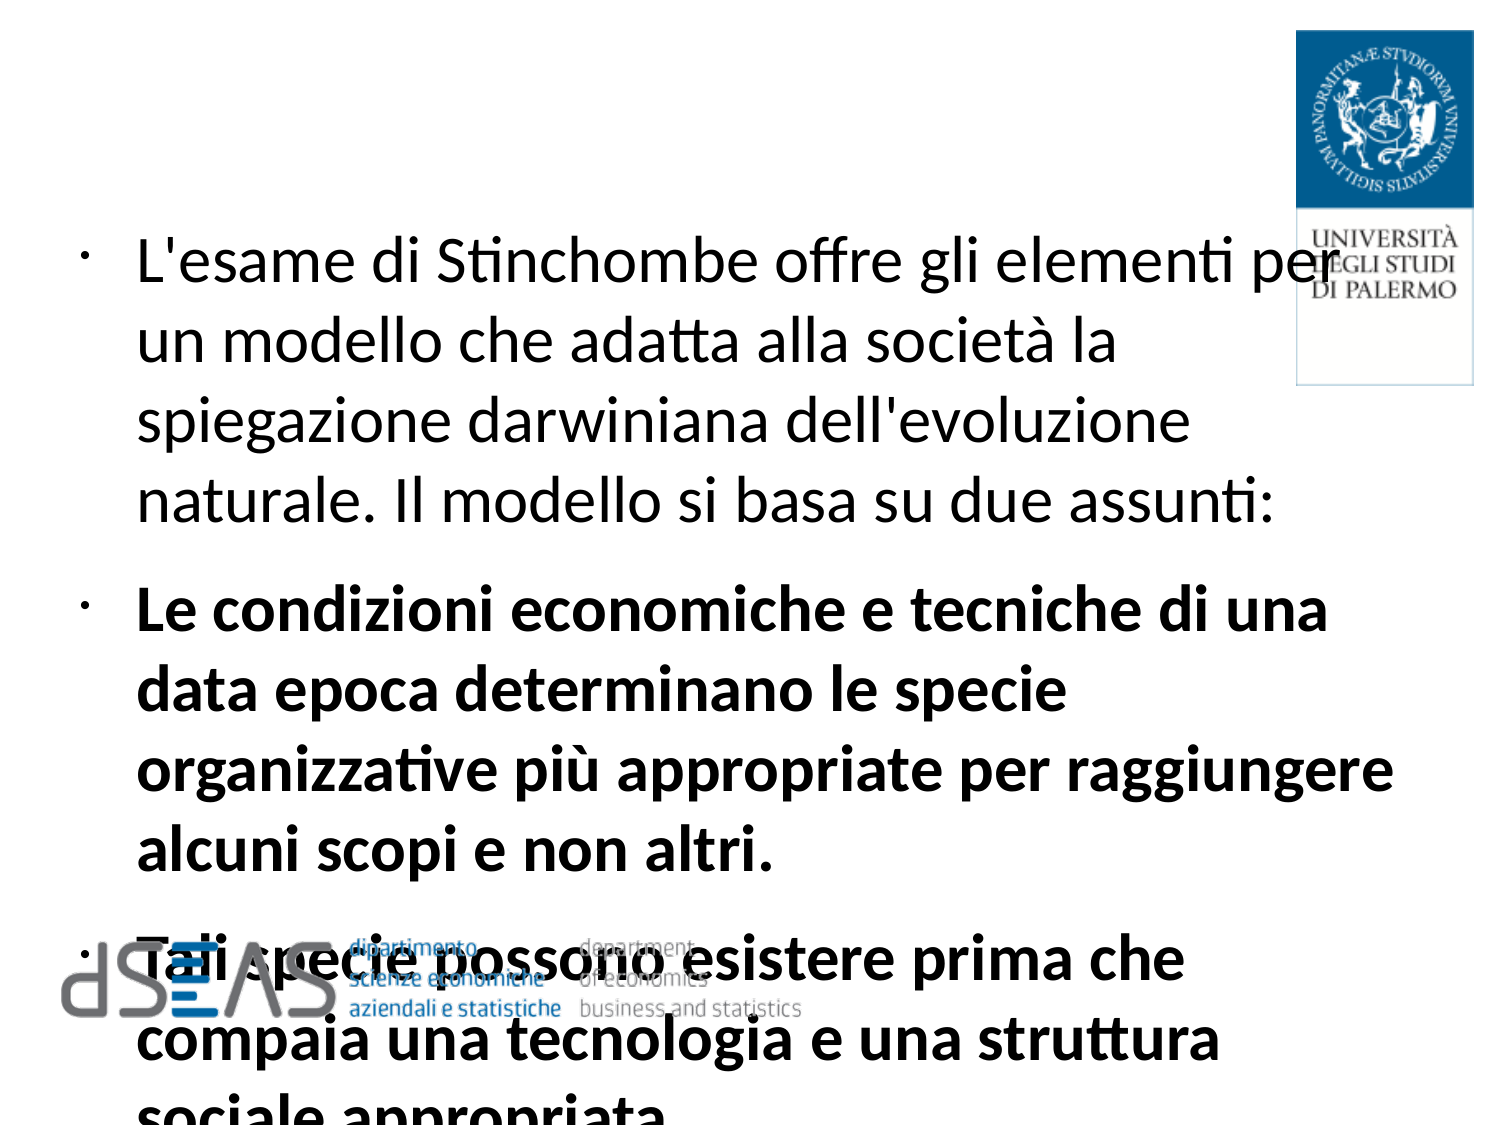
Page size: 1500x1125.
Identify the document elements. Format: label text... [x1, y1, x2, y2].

picture [1296, 30, 1474, 386]
list L'esame di Stinchombe offre gli elementi per un modello che adatta alla società la spiegazione darwiniana dell'evoluzione naturale. Il modello si basa su due assunti: Le condizioni economiche e tecniche di una data epoca determinano le specie organizzative più appropriate per raggiungere alcuni scopi e non altri. Tali specie possono esistere prima che compaia una tecnologia e una struttura sociale appropriata. [64, 208, 1415, 951]
picture [39, 845, 831, 1078]
